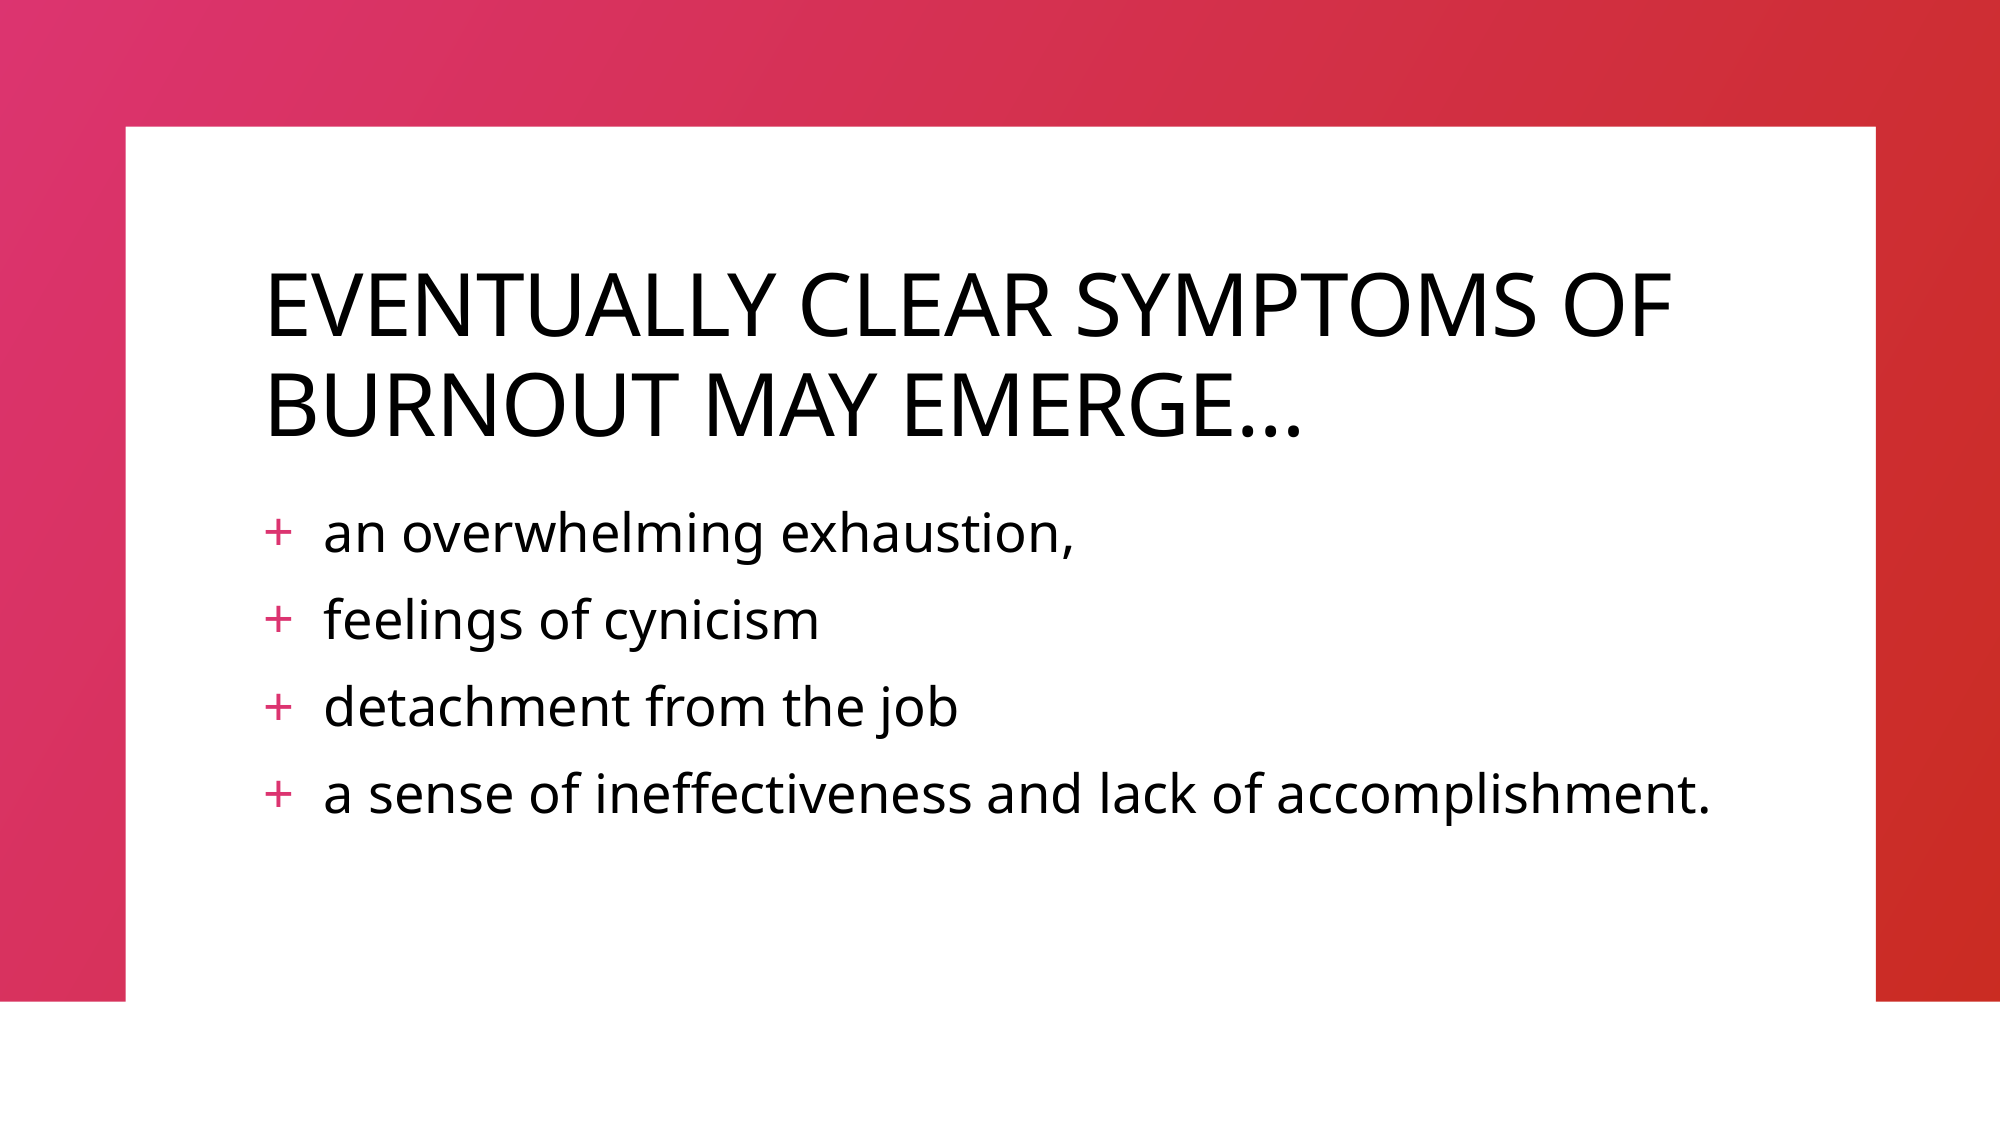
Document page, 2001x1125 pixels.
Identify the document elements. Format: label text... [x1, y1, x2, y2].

list an overwhelming exhaustion, feelings of cynicism detachment from the job a sense of ineffectiveness and lack of accomplishment. [248, 487, 1749, 1001]
title EVENTUALLY CLEAR SYMPTOMS OF BURNOUT MAY EMERGE… [248, 248, 1749, 470]
